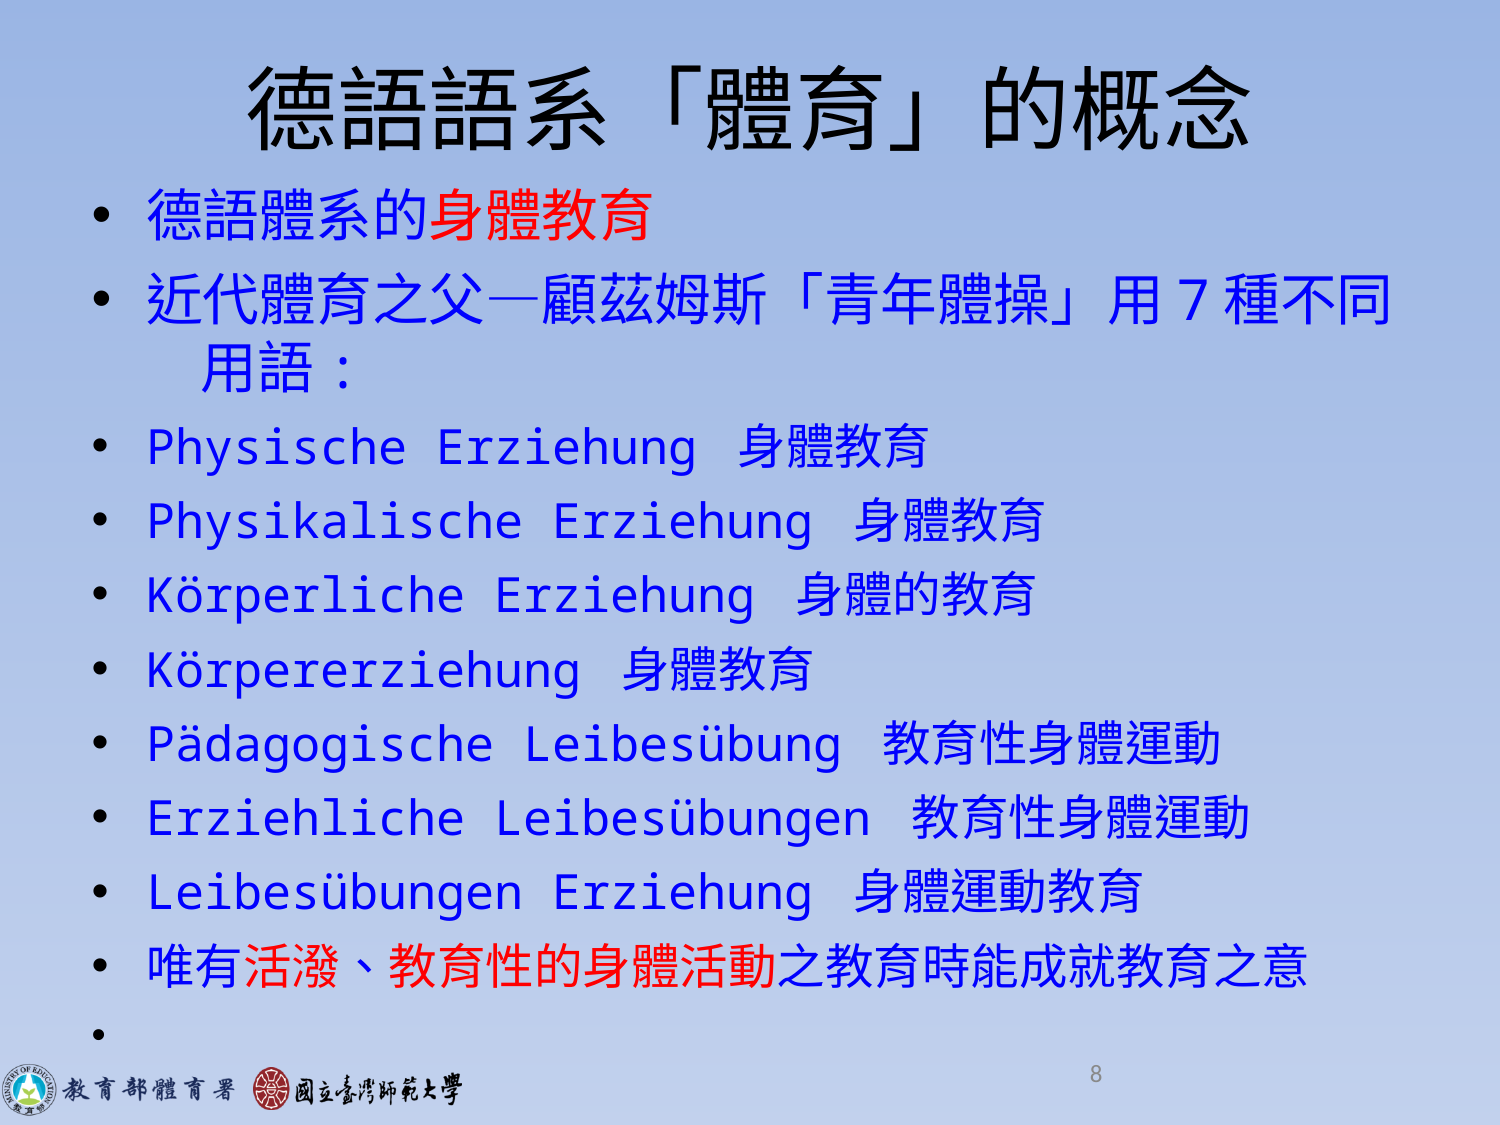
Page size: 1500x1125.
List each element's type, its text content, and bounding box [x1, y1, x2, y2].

title 德語語系「體育」的概念 [75, 30, 1426, 183]
text_box [1074, 1042, 1426, 1103]
list 德語體系的身體教育 近代體育之父—顧茲姆斯「青年體操」用7種不同用語: Physische Erziehung 身體教育 Physikalische Erziehung 身體教育 Körperliche Erziehung 身體的教育 Körpererziehung 身體教育 Pädagogische Leibesübung 教育性身體運動 Erziehliche Leibesübungen 教育性身體運動 Leibesübungen Erziehung 身體運動教育 唯有活潑、教育性的身體活動之教育時能成就教育之意 [76, 172, 1427, 1010]
